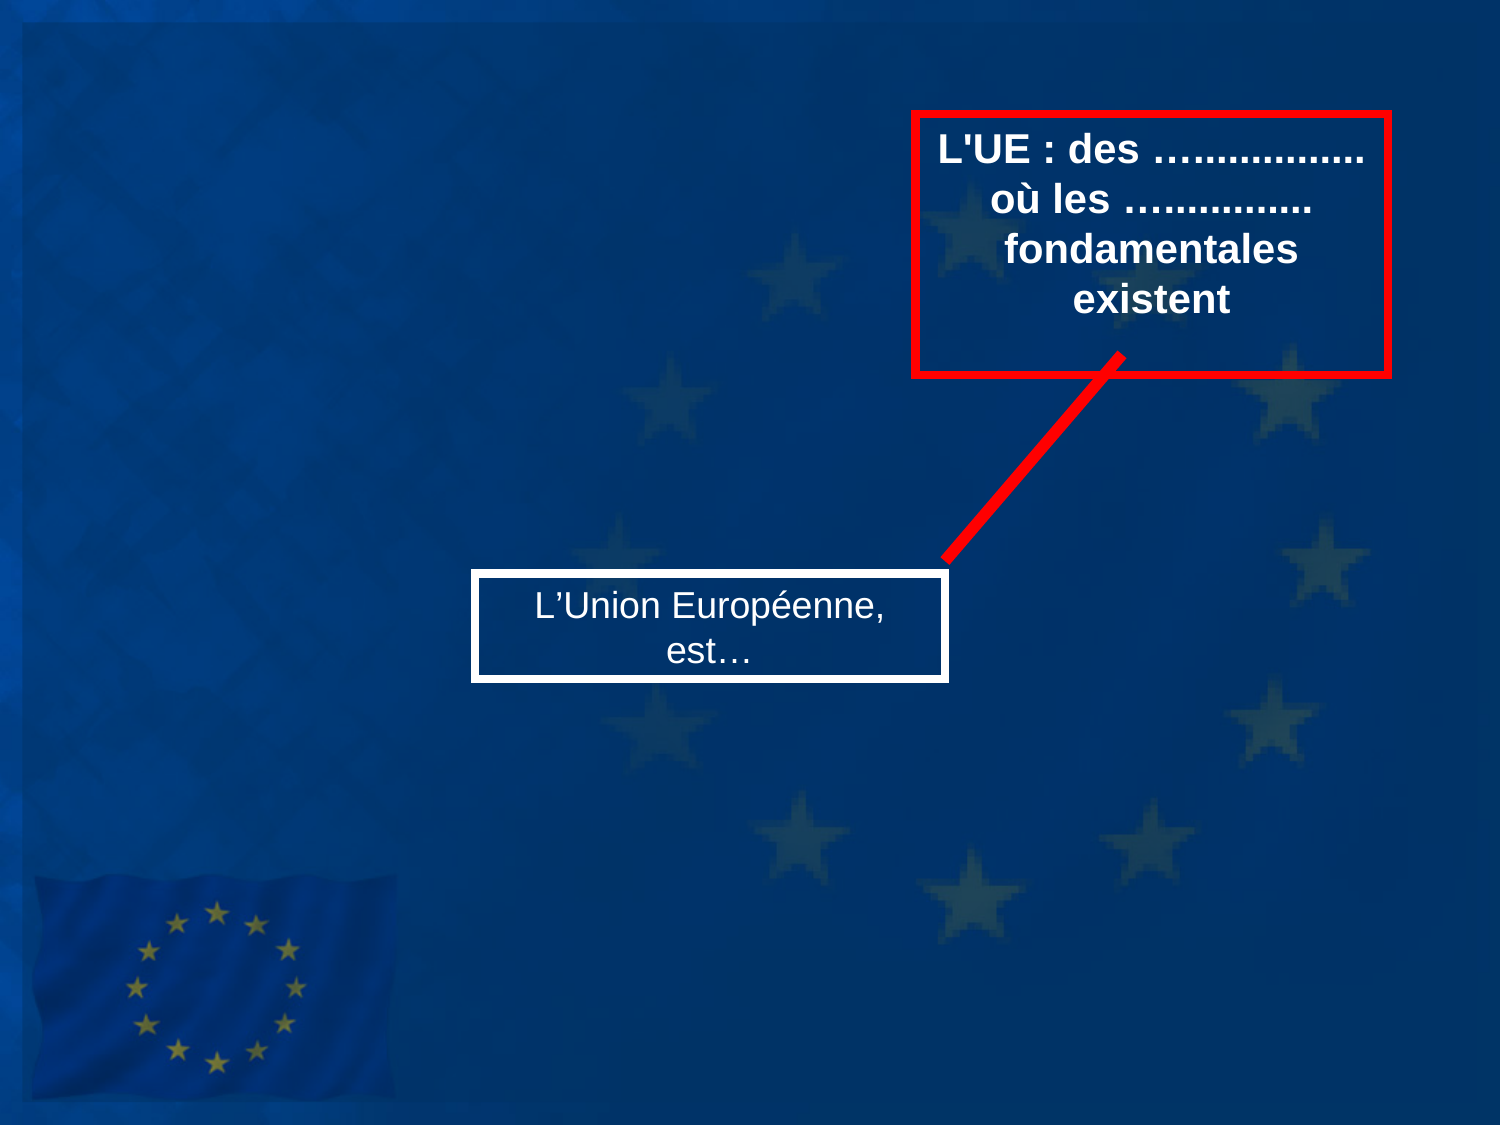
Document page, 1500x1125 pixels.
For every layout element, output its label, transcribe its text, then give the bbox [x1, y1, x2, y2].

text_box L'UE : des …............... où les …............. fondamentales existent [915, 114, 1388, 375]
text_box L’Union Européenne, est… [474, 573, 945, 680]
picture [0, 0, 1500, 1125]
